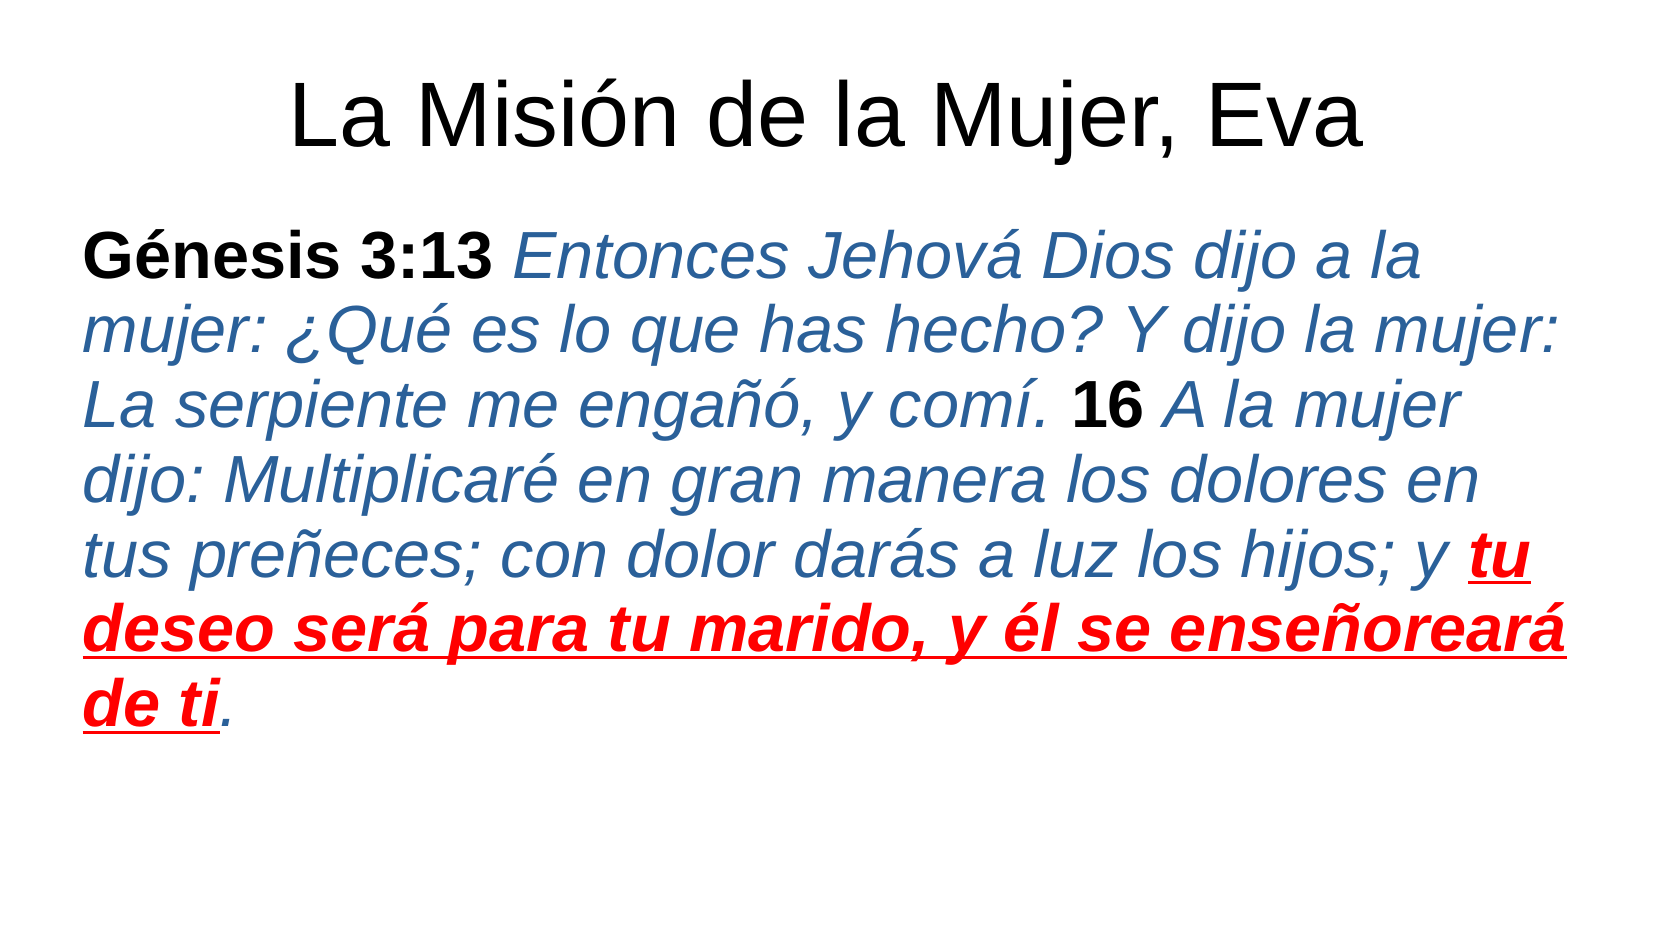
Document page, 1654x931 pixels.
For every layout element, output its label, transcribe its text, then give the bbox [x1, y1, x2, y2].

list Génesis 3:13 Entonces Jehová Dios dijo a la mujer: ¿Qué es lo que has hecho? Y dijo la mujer: La serpiente me engañó, y comí. 16 A la mujer dijo: Multiplicaré en gran manera los dolores en tus preñeces; con dolor darás a luz los hijos; y tu deseo será para tu marido, y él se enseñoreará de ti. [82, 217, 1571, 758]
title La Misión de la Mujer, Eva [82, 37, 1571, 193]
